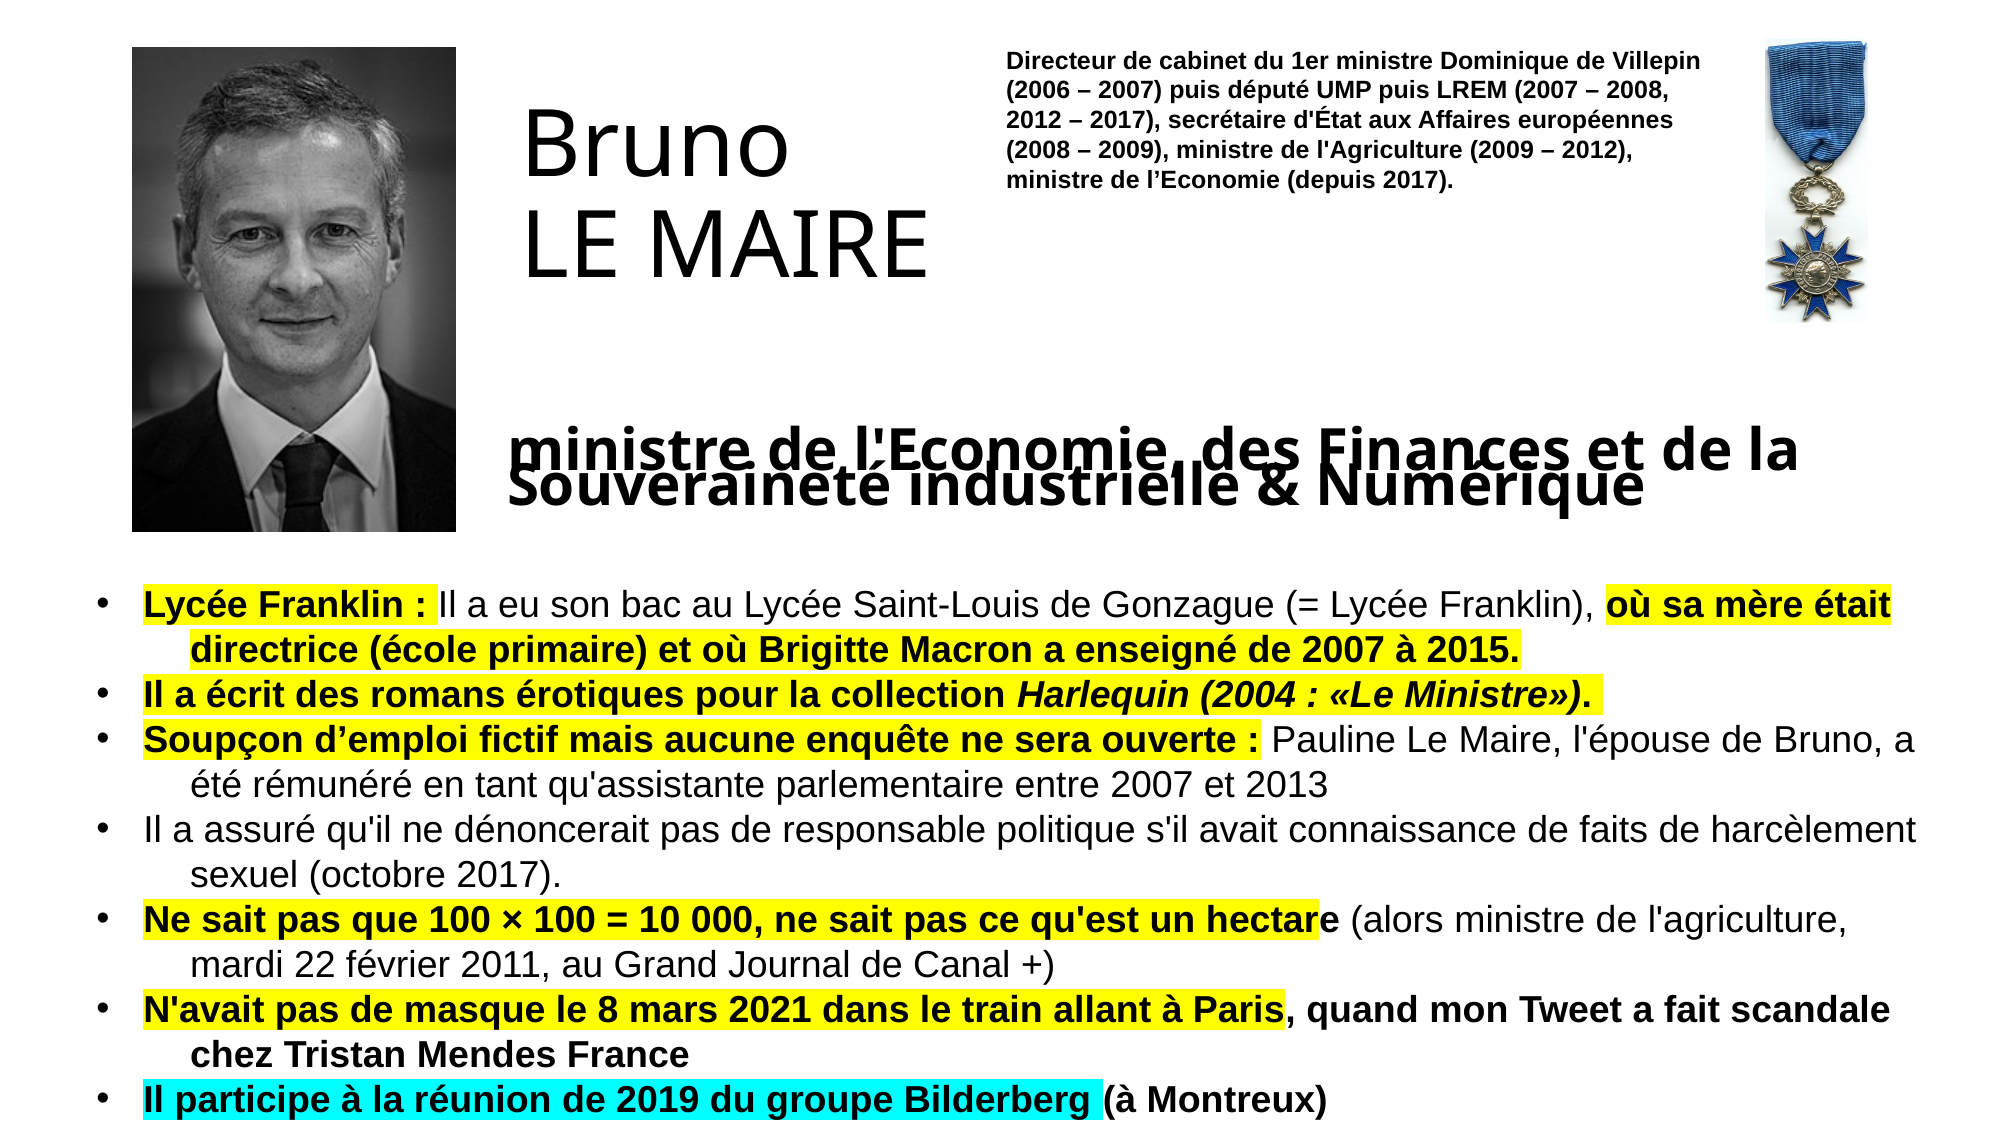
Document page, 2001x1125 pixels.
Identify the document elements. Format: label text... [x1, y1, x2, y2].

title Bruno LE MAIRE [505, 87, 1531, 306]
picture [132, 47, 456, 532]
picture [1765, 38, 1868, 323]
text_box Lycée Franklin : Il a eu son bac au Lycée Saint-Louis de Gonzague (= Lycée Franklin), où sa mère était directrice (école primaire) et où Brigitte Macron a enseigné de 2007 à 2015. Il a écrit des romans érotiques pour la collection Harlequin (2004 : «Le Ministre»). Soupçon d’emploi fictif mais aucune enquête ne sera ouverte : Pauline Le Maire, l'épouse de Bruno, a été rémunéré en tant qu'assistante parlementaire entre 2007 et 2013 Il a assuré qu'il ne dénoncerait pas de responsable politique s'il avait connaissance de faits de harcèlement sexuel (octobre 2017). Ne sait pas que 100 × 100 = 10 000, ne sait pas ce qu'est un hectare (alors ministre de l'agriculture, mardi 22 février 2011, au Grand Journal de Canal +) N'avait pas de masque le 8 mars 2021 dans le train allant à Paris, quand mon Tweet a fait scandale chez Tristan Mendes France Il participe à la réunion de 2019 du groupe Bilderberg (à Montreux) [81, 572, 1955, 1125]
text_box Directeur de cabinet du 1er ministre Dominique de Villepin (2006 – 2007) puis député UMP puis LREM (2007 – 2008, 2012 – 2017), secrétaire d'État aux Affaires européennes (2008 – 2009), ministre de l'Agriculture (2009 – 2012), ministre de l’Economie (depuis 2017). [991, 36, 1734, 204]
text_box ministre de l'Economie, des Finances et de la Souveraineté industrielle & Numérique [491, 368, 1987, 587]
